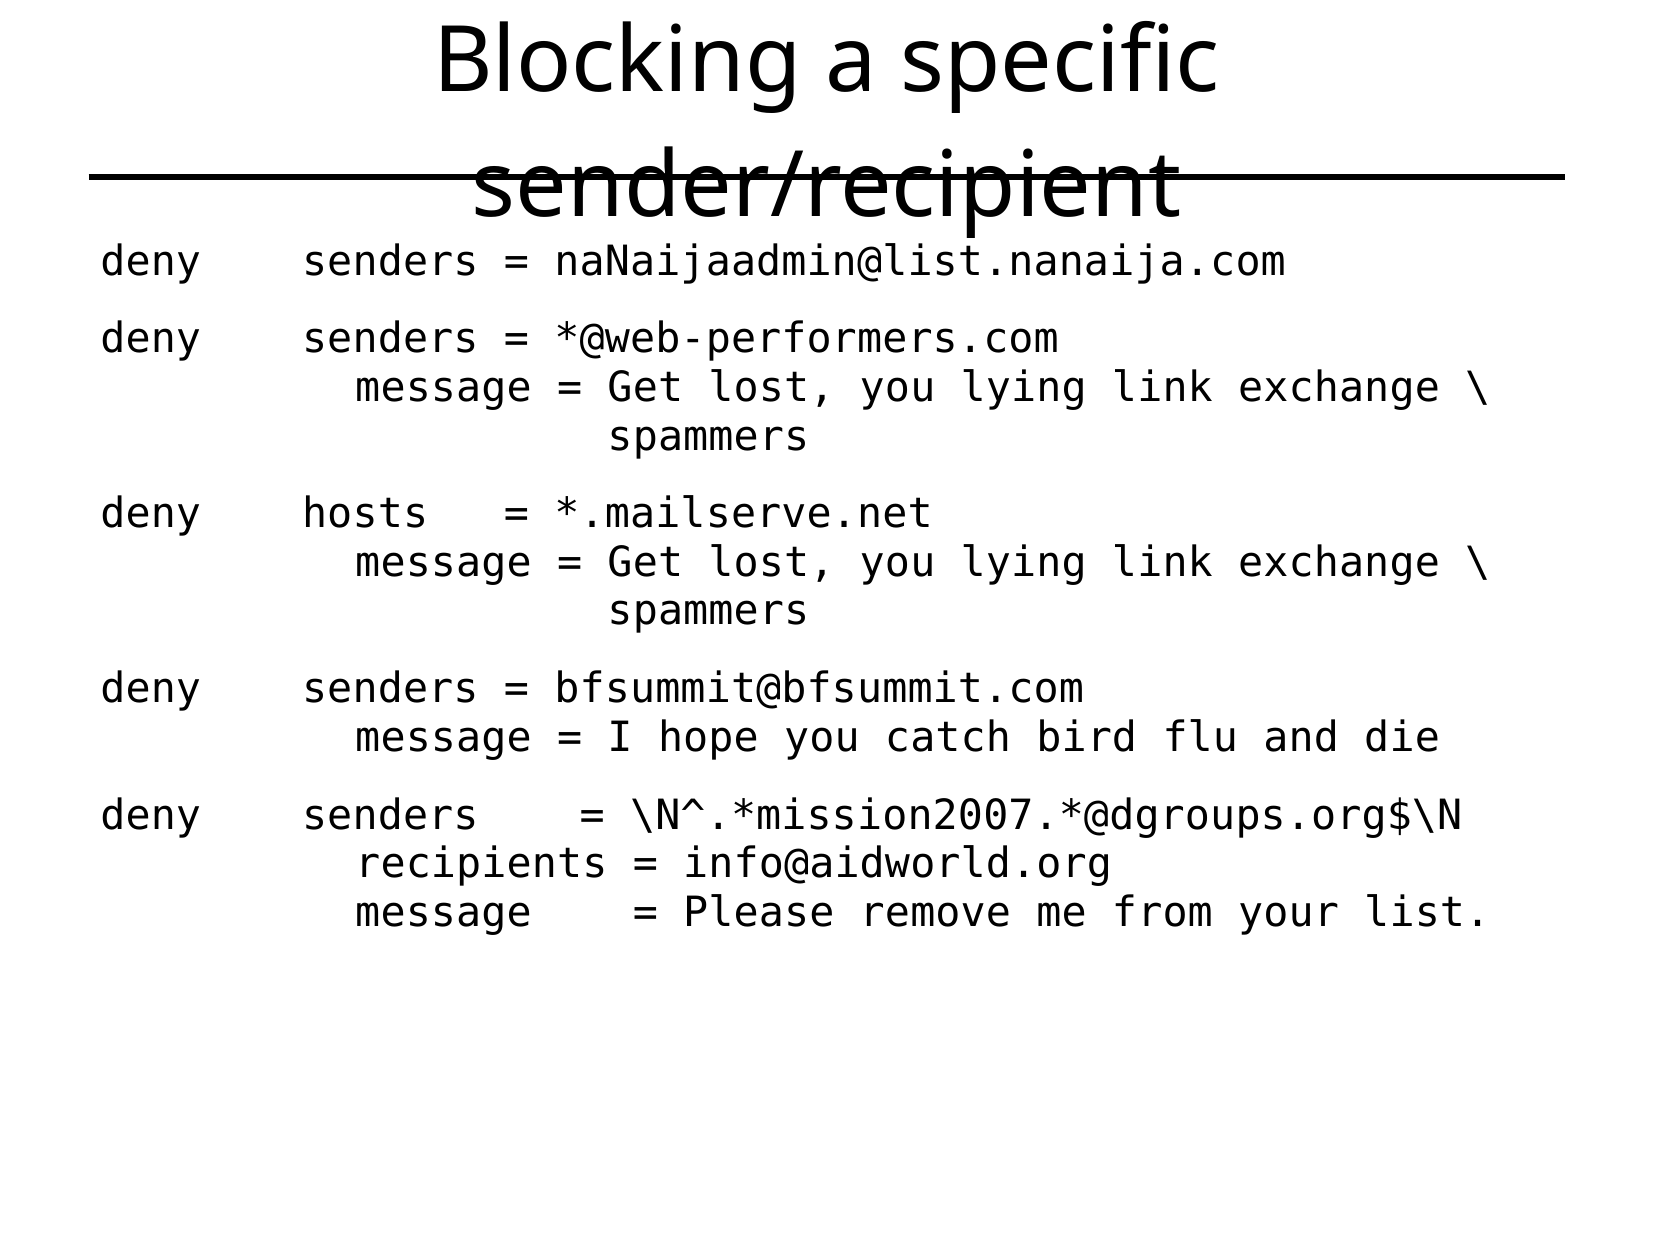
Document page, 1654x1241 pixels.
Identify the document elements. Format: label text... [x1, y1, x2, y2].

title Blocking a specific sender/recipient [82, 36, 1571, 200]
list deny senders = naNaijaadmin@list.nanaija.com deny senders = *@web-performers.com message = Get lost, you lying link exchange \ spammers deny hosts = *.mailserve.net message = Get lost, you lying link exchange \ spammers deny senders = bfsummit@bfsummit.com message = I hope you catch bird flu and die deny senders = \N^.*mission2007.*@dgroups.org$\N recipients = info@aidworld.org message = Please remove me from your list. [82, 236, 1571, 1108]
